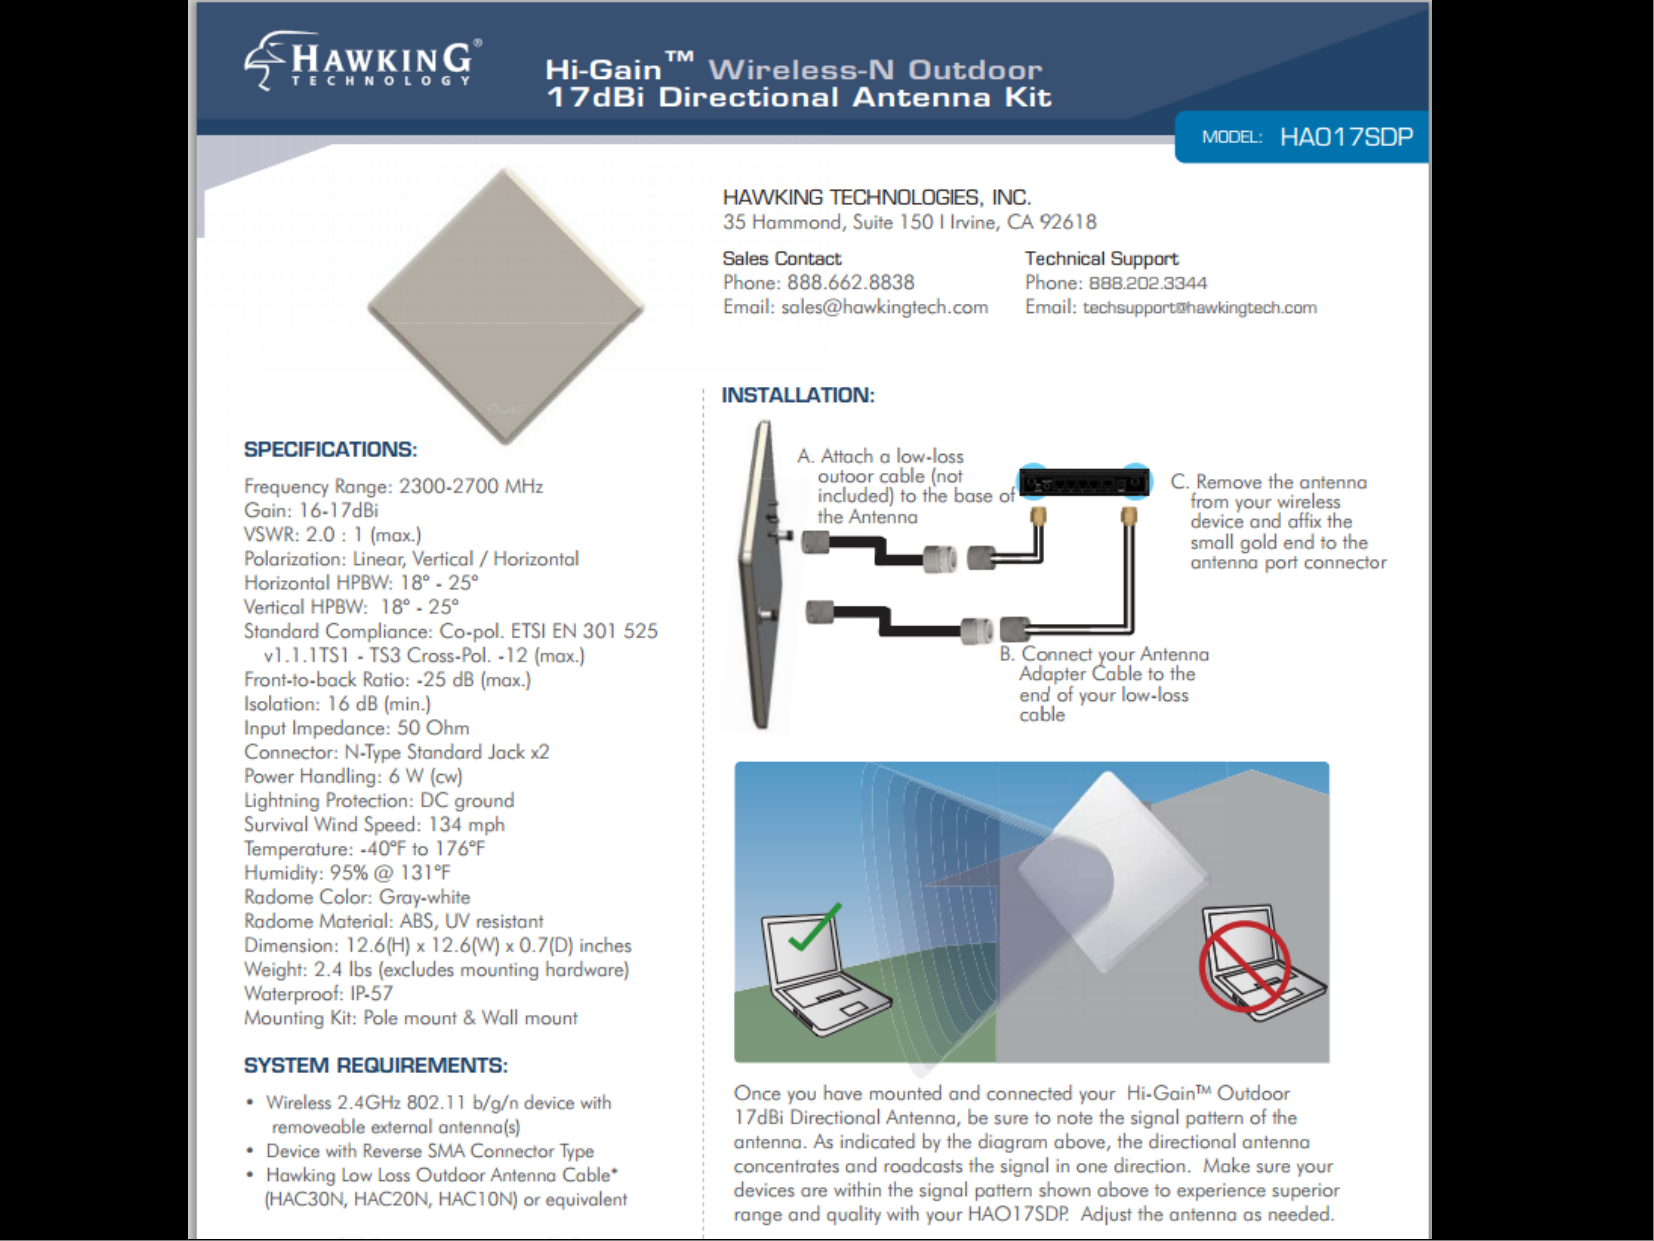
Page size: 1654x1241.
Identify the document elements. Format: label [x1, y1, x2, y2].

text_box [0, 0, 1654, 1241]
picture [188, 0, 1432, 1240]
